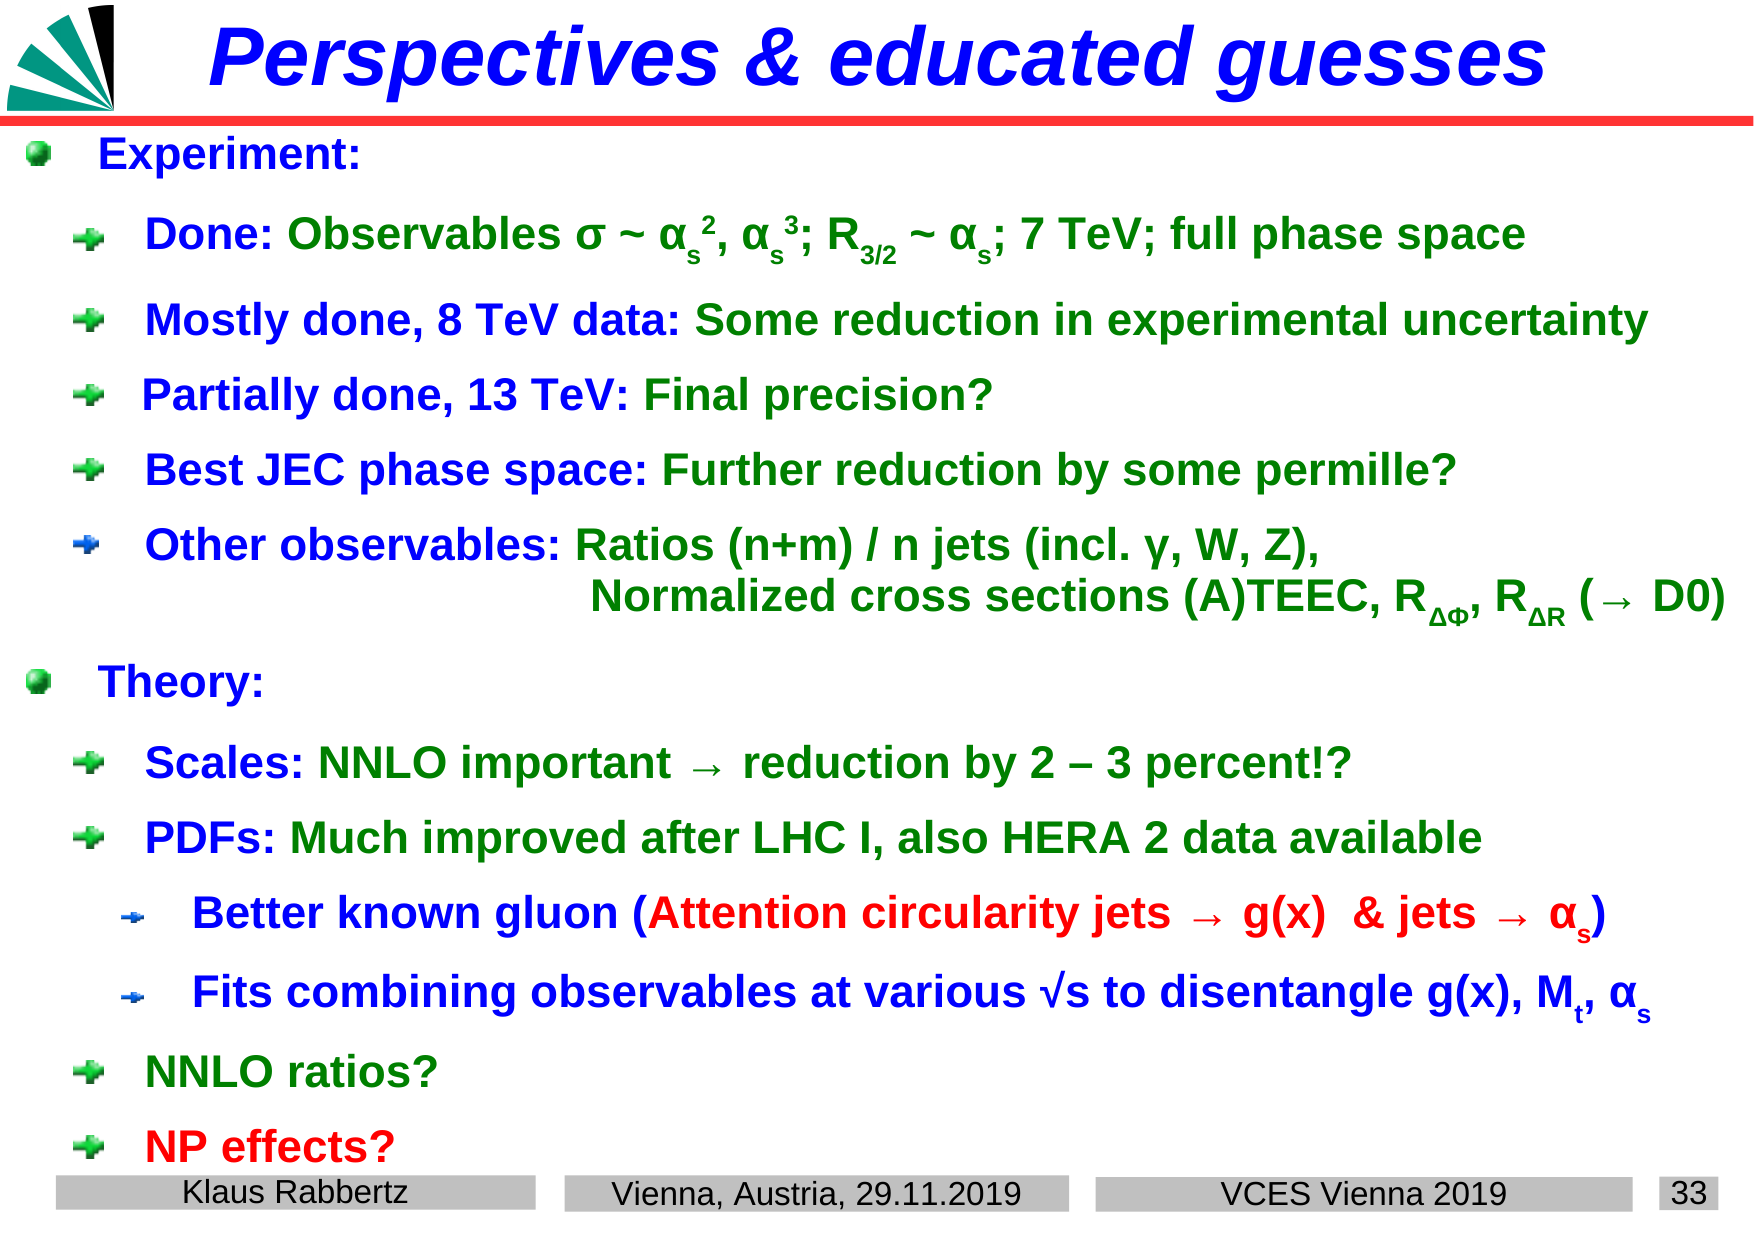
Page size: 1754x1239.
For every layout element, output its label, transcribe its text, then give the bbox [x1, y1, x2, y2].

list Experiment: Done: Observables σ ~ αs2, αs3; R3/2 ~ αs; 7 TeV; full phase space Mostly done, 8 TeV data: Some reduction in experimental uncertainty Partially done, 13 TeV: Final precision? Best JEC phase space: Further reduction by some permille? Other observables: Ratios (n+m) / n jets (incl. γ, W, Z), Normalized cross sections (A)TEEC, RΔΦ, RΔR (→ D0) Theory: Scales: NNLO important → reduction by 2 – 3 percent!? PDFs: Much improved after LHC I, also HERA 2 data available Better known gluon (Attention circularity jets → g(x) & jets → αs) Fits combining observables at various √s to disentangle g(x), Mt, αs NNLO ratios? NP effects? [14, 127, 1754, 1173]
picture [7, 5, 114, 112]
title Perspectives & educated guesses [129, 0, 1629, 114]
